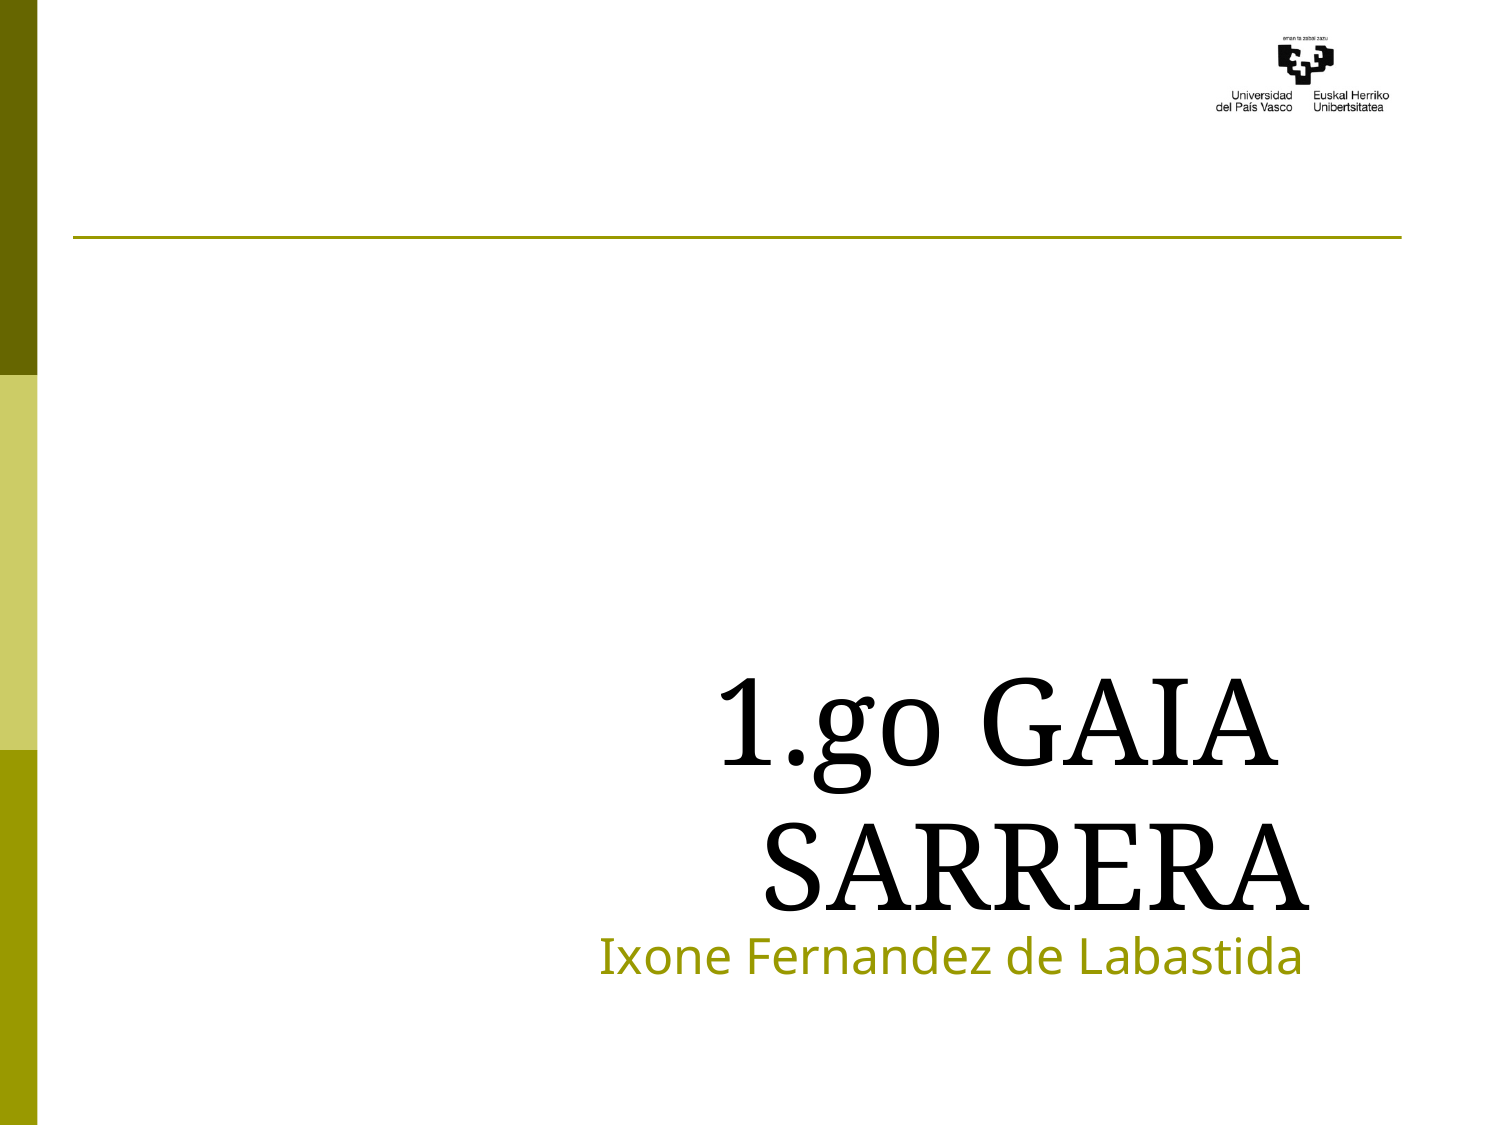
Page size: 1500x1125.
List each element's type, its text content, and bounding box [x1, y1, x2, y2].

title 1.go GAIA SARRERA [200, 637, 1326, 801]
picture [1210, 30, 1396, 116]
subtitle Ixone Fernandez de Labastida [194, 916, 1320, 998]
